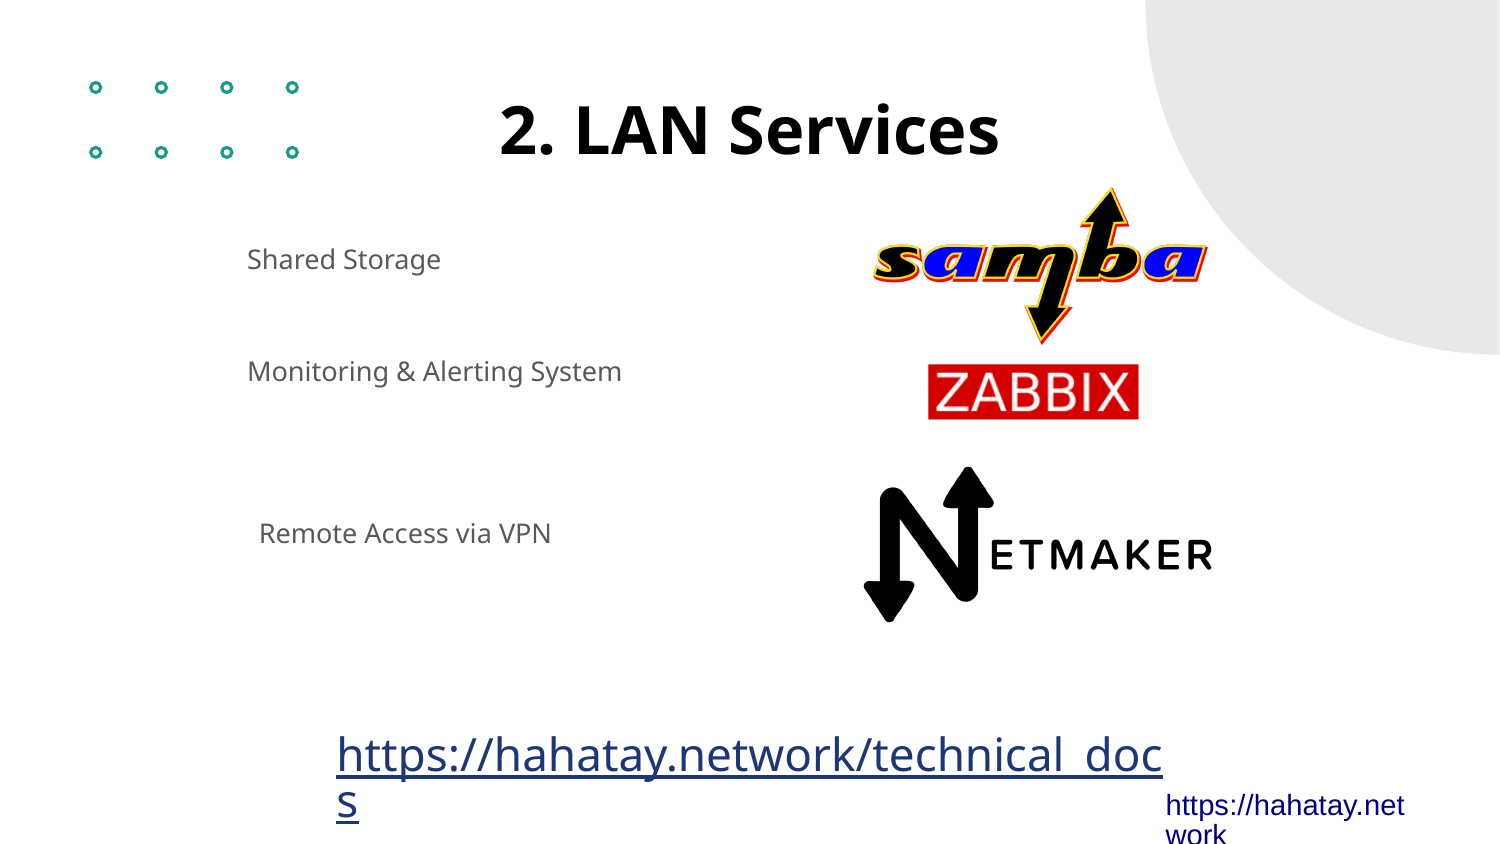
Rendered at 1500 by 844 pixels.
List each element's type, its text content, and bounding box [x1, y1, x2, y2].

text_box Remote Access via VPN [244, 501, 712, 611]
picture [833, 347, 1248, 649]
title 2. LAN Services [116, 72, 1383, 167]
text_box Monitoring & Alerting System [232, 339, 700, 449]
picture [873, 187, 1208, 345]
text_box Shared Storage [232, 227, 632, 306]
text_box https://hahatay.network/technical_docs [321, 710, 1179, 814]
